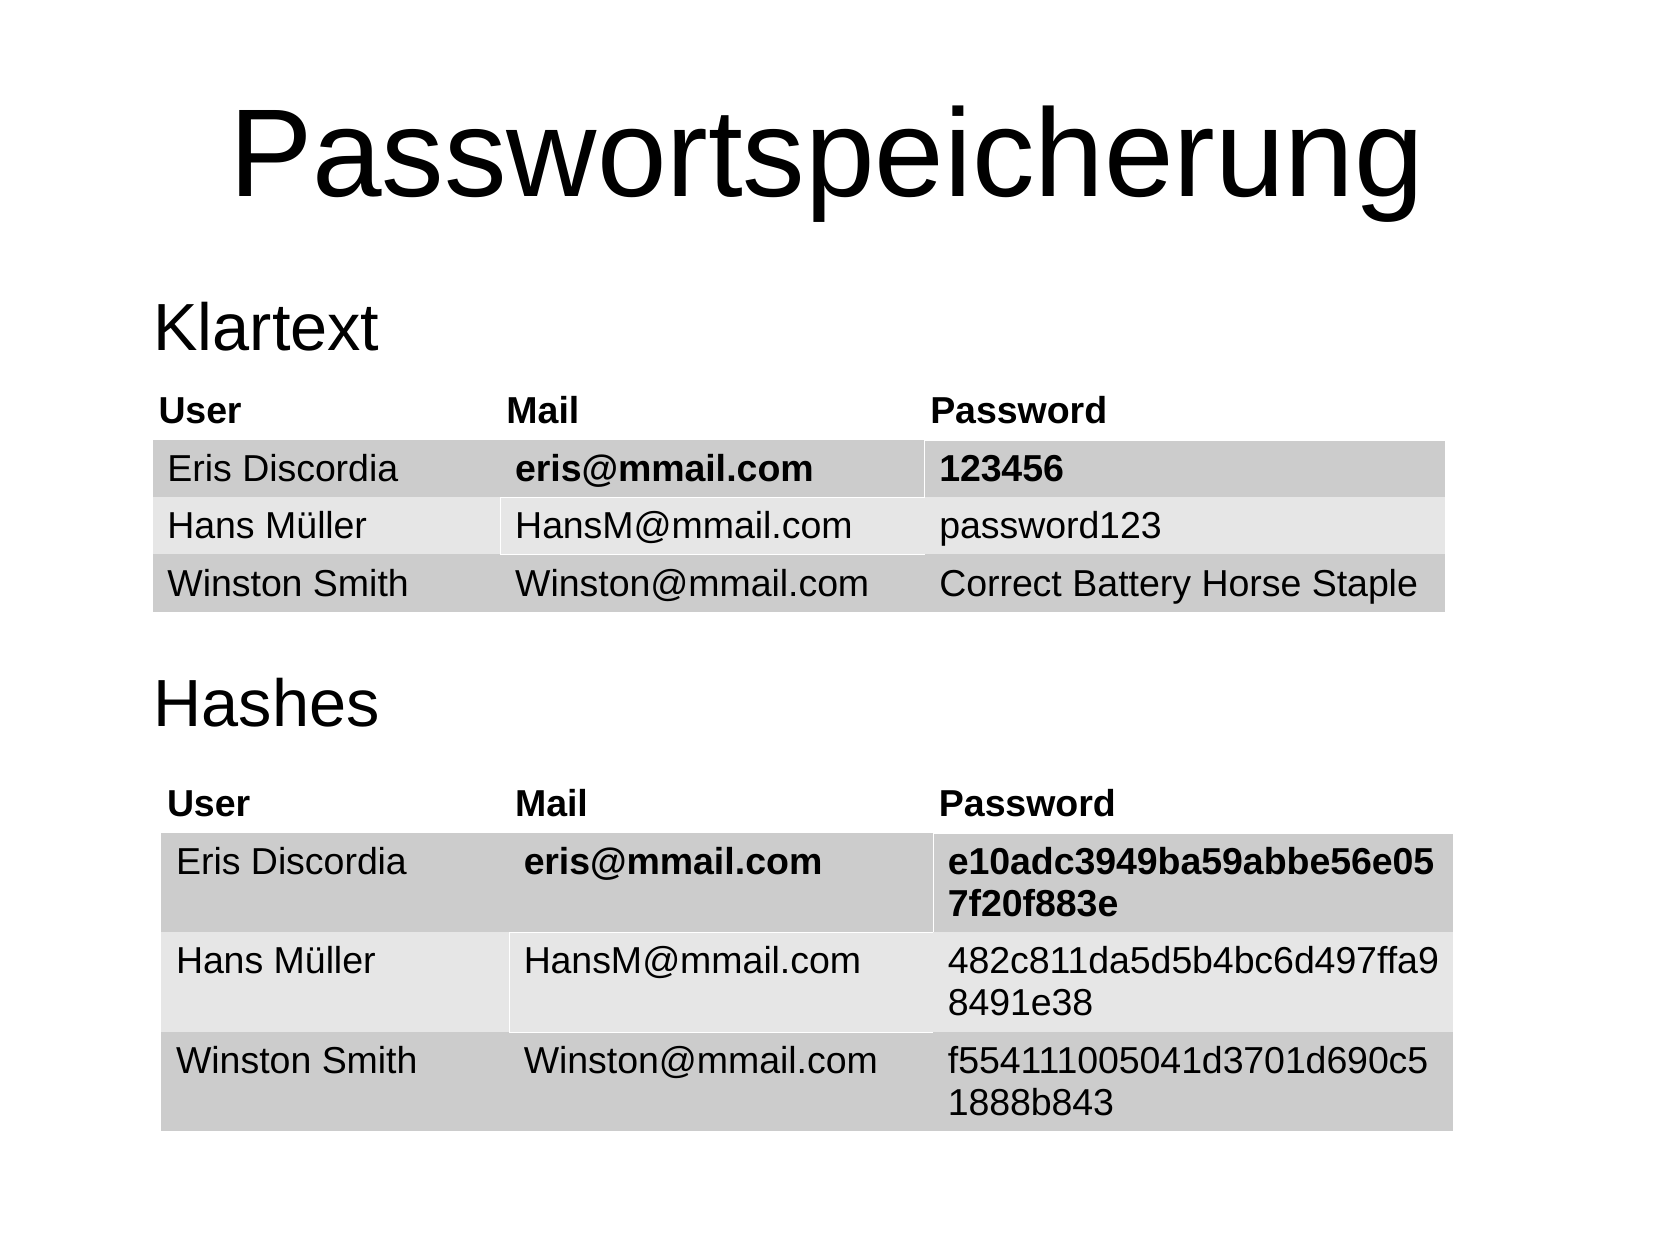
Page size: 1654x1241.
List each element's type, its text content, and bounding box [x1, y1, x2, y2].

table_cell HansM@mmail.com [501, 498, 925, 554]
table_cell Winston@mmail.com [509, 1033, 933, 1131]
table_cell Winston Smith [153, 554, 500, 612]
table_cell HansM@mmail.com [510, 933, 933, 1032]
table_cell Winston Smith [161, 1032, 509, 1131]
table_cell Hans Müller [153, 497, 500, 554]
table_cell Eris Discordia [161, 833, 509, 932]
table_cell 482c811da5d5b4bc6d497ffa98491e38 [933, 932, 1453, 1032]
list Klartext [82, 290, 1571, 634]
title Passwortspeicherung [82, 49, 1571, 257]
table_cell 123456 [925, 441, 1445, 497]
table_cell eris@mmail.com [509, 833, 933, 932]
table_cell Correct Battery Horse Staple [925, 554, 1445, 612]
list Hashes [82, 665, 1571, 1009]
table_header Mail [509, 776, 933, 833]
table_cell f554111005041d3701d690c51888b843 [933, 1032, 1453, 1131]
table_header Mail [500, 383, 925, 440]
table_cell password123 [925, 497, 1445, 554]
table_header User [161, 776, 509, 833]
table_cell eris@mmail.com [500, 440, 924, 497]
table_cell Hans Müller [161, 932, 509, 1032]
table_header User [153, 383, 500, 440]
table_header Password [925, 383, 1445, 440]
table_cell Winston@mmail.com [500, 555, 925, 612]
table_cell e10adc3949ba59abbe56e057f20f883e [934, 834, 1453, 932]
table_header Password [933, 776, 1453, 833]
table_cell Eris Discordia [153, 440, 500, 497]
